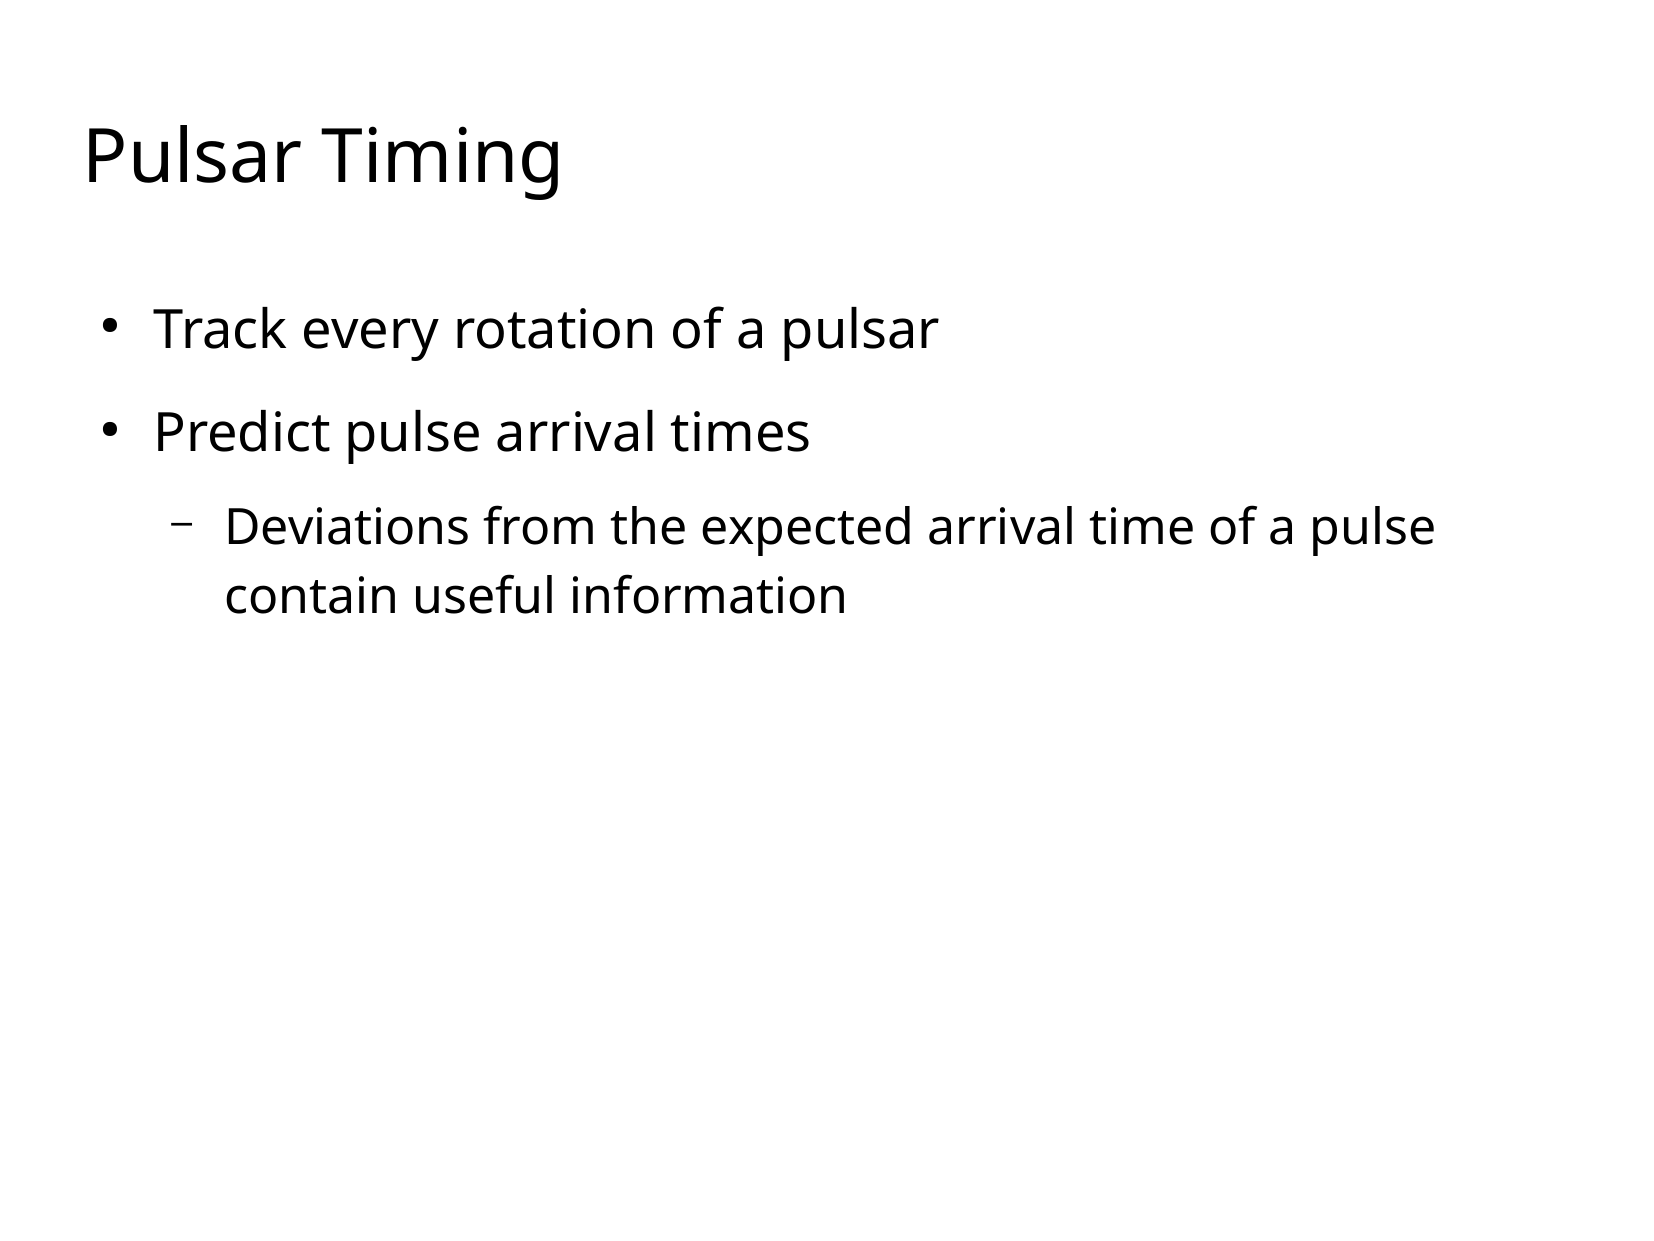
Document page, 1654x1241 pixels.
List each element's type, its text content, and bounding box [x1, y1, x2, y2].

list Track every rotation of a pulsar Predict pulse arrival times Deviations from the expected arrival time of a pulse contain useful information [82, 290, 1538, 1010]
title Pulsar Timing [82, 49, 1571, 257]
